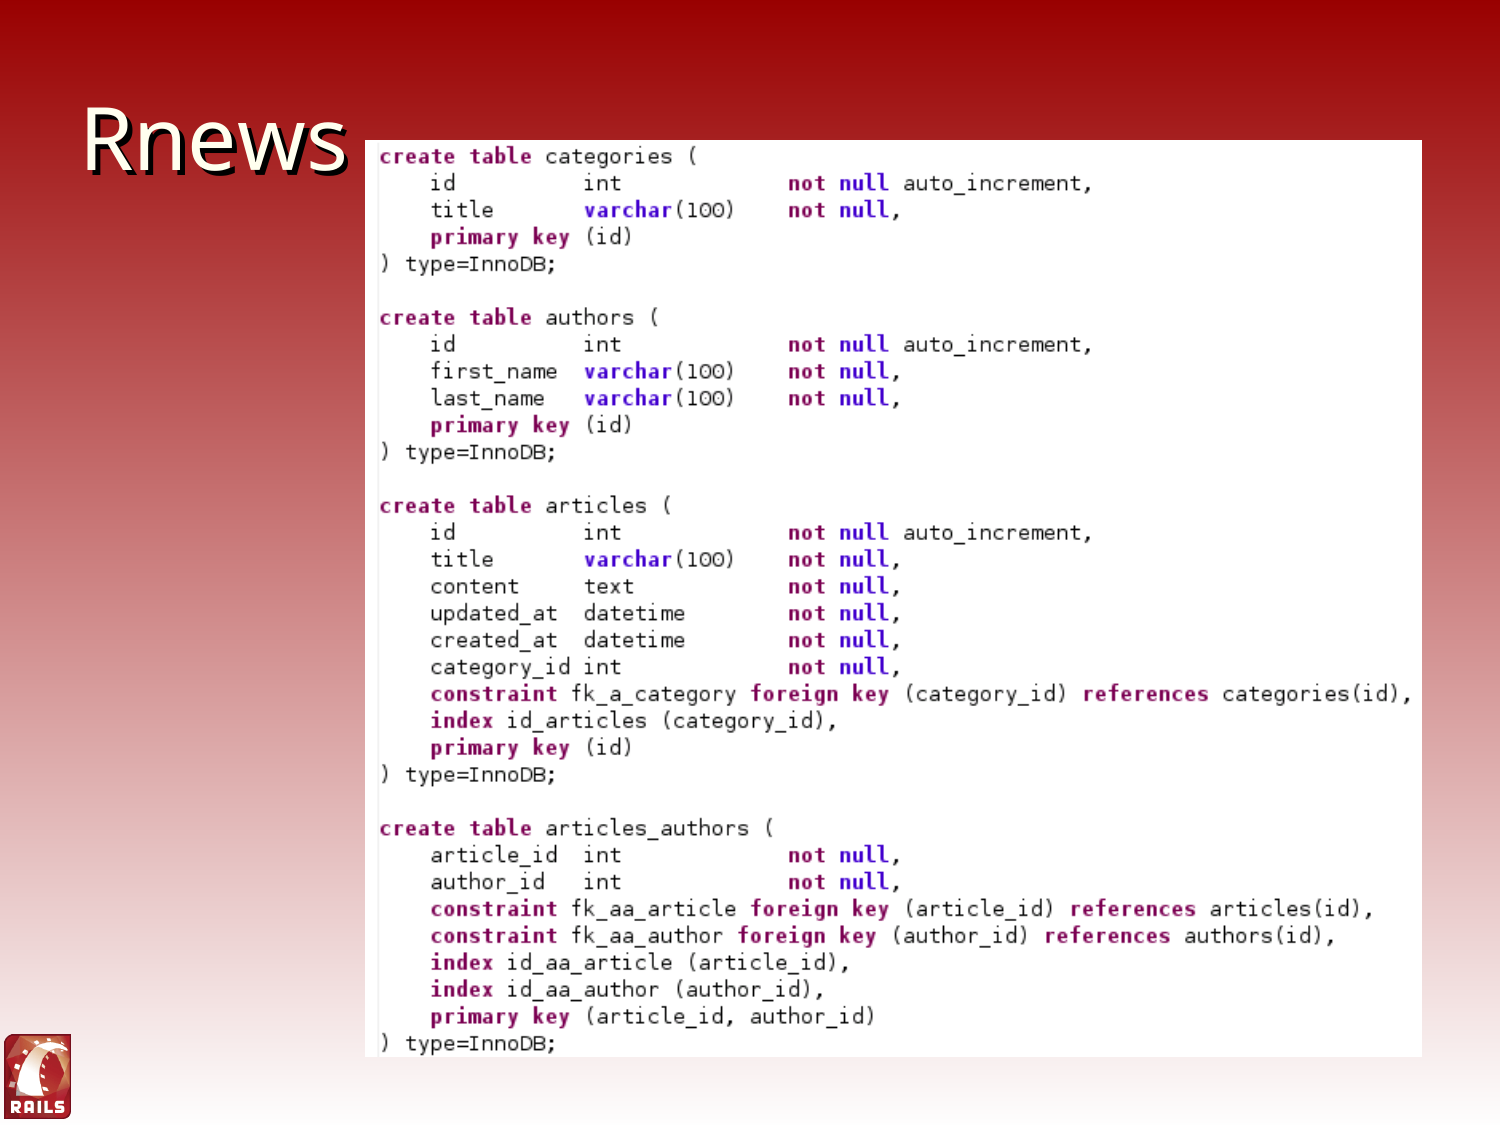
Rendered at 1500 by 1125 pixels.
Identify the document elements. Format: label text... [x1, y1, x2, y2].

title Rnews [64, 43, 1317, 232]
picture [4, 1034, 71, 1119]
picture [365, 140, 1422, 1057]
